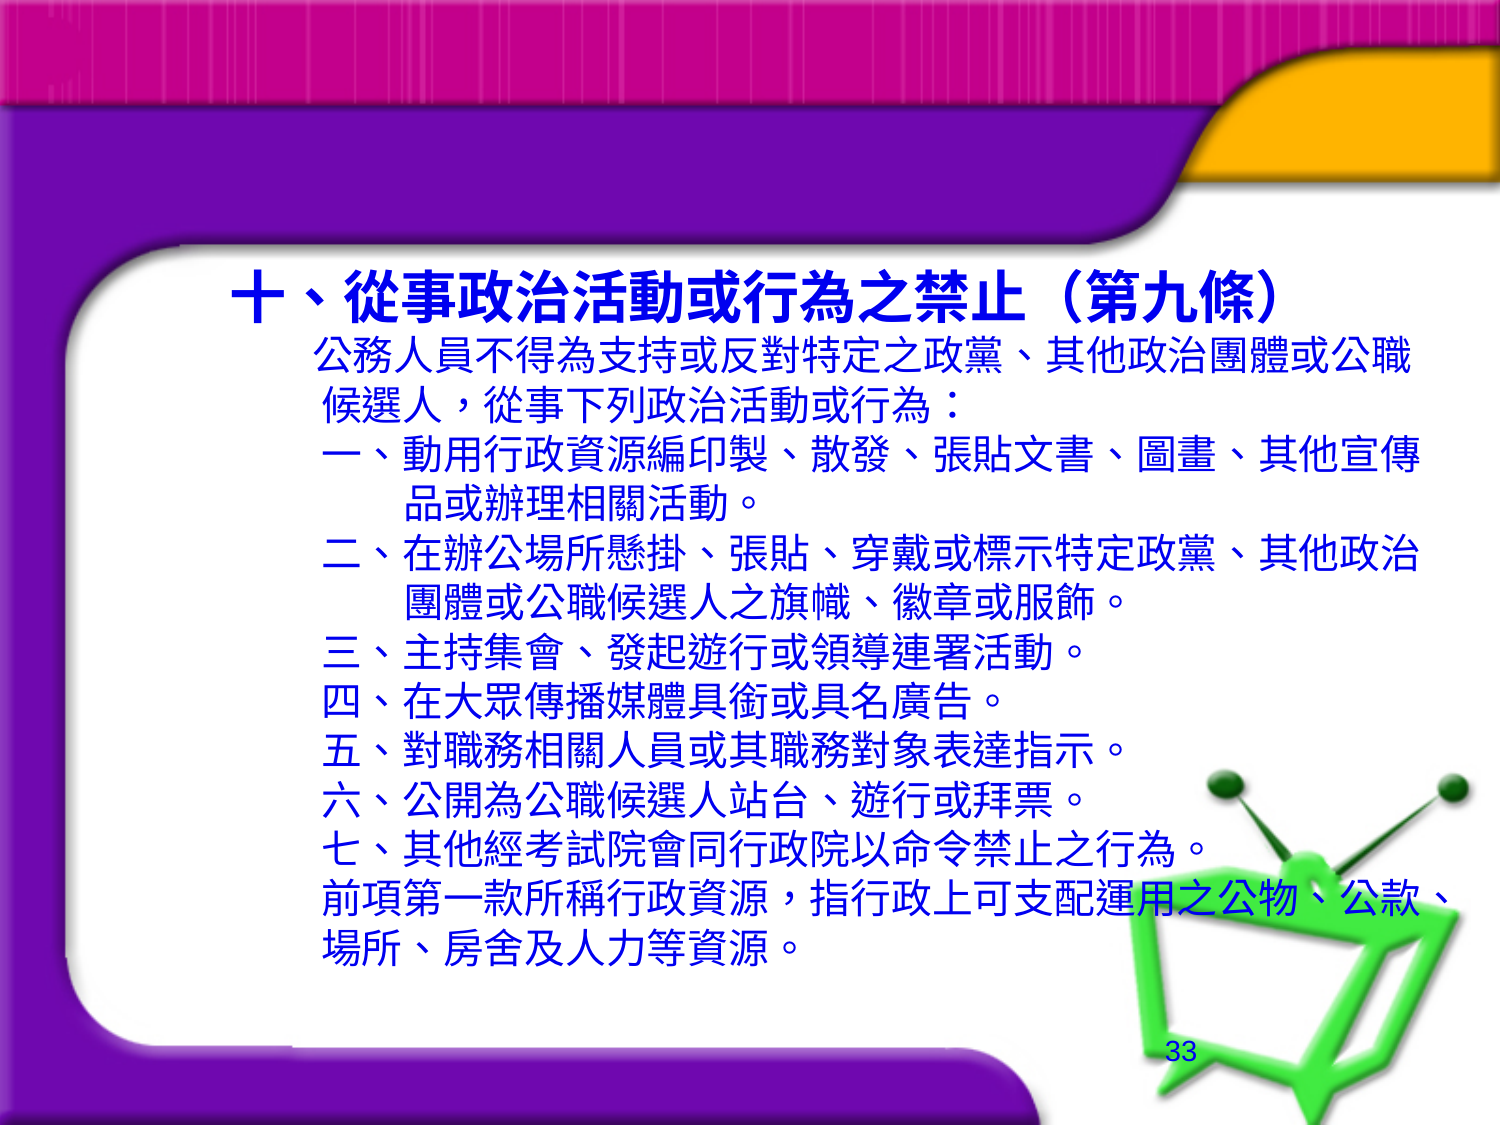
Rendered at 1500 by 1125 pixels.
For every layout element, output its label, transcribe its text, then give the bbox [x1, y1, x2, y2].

list 十、從事政治活動或行為之禁止（第九條） 公務人員不得為支持或反對特定之政黨、其他政治團體或公職 候選人，從事下列政治活動或行為： 一、動用行政資源編印製、散發、張貼文書、圖畫、其他宣傳 品或辦理相關活動。 二、在辦公場所懸掛、張貼、穿戴或標示特定政黨、其他政治 團體或公職候選人之旗幟、徽章或服飾。 三、主持集會、發起遊行或領導連署活動。 四、在大眾傳播媒體具銜或具名廣告。 五、對職務相關人員或其職務對象表達指示。 六、公開為公職候選人站台、遊行或拜票。 七、其他經考試院會同行政院以命令禁止之行為。 前項第一款所稱行政資源，指行政上可支配運用之公物、公款、 場所、房舍及人力等資源。 [159, 267, 1447, 1035]
text_box [1149, 1025, 1463, 1101]
